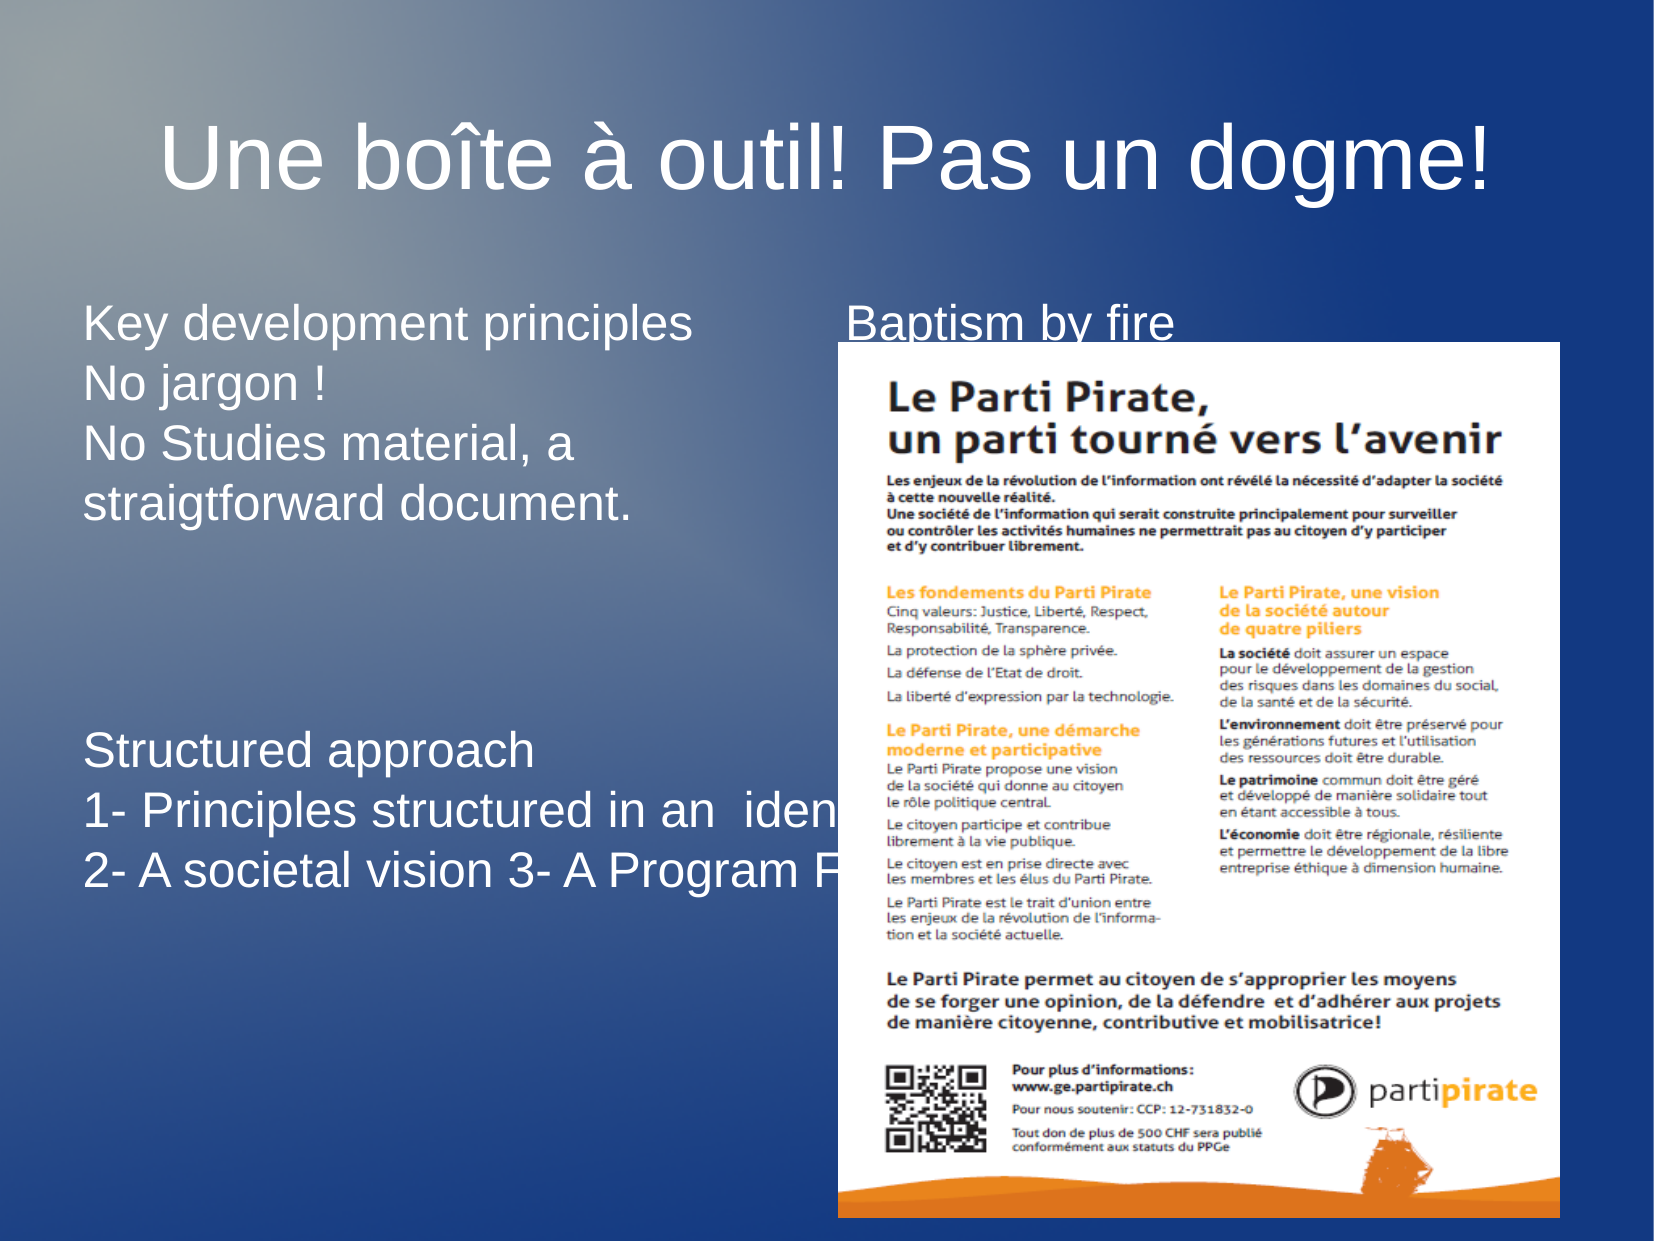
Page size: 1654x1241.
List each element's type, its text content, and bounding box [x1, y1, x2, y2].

text_box Structured approach 1- Principles structured in an identity 2- A societal vision 3- A Program Framework [82, 717, 838, 1109]
text_box Structured approach 1- Principles structured in an identity 2- A societal vision 3- A Program Framework [1560, 717, 1571, 1109]
text_box Une boîte à outil! Pas un dogme! [82, 49, 1571, 257]
picture [838, 342, 1560, 1218]
text_box Key development principles No jargon ! No Studies material, a straigtforward document. [82, 290, 809, 717]
text_box Baptism by fire [845, 290, 1572, 378]
